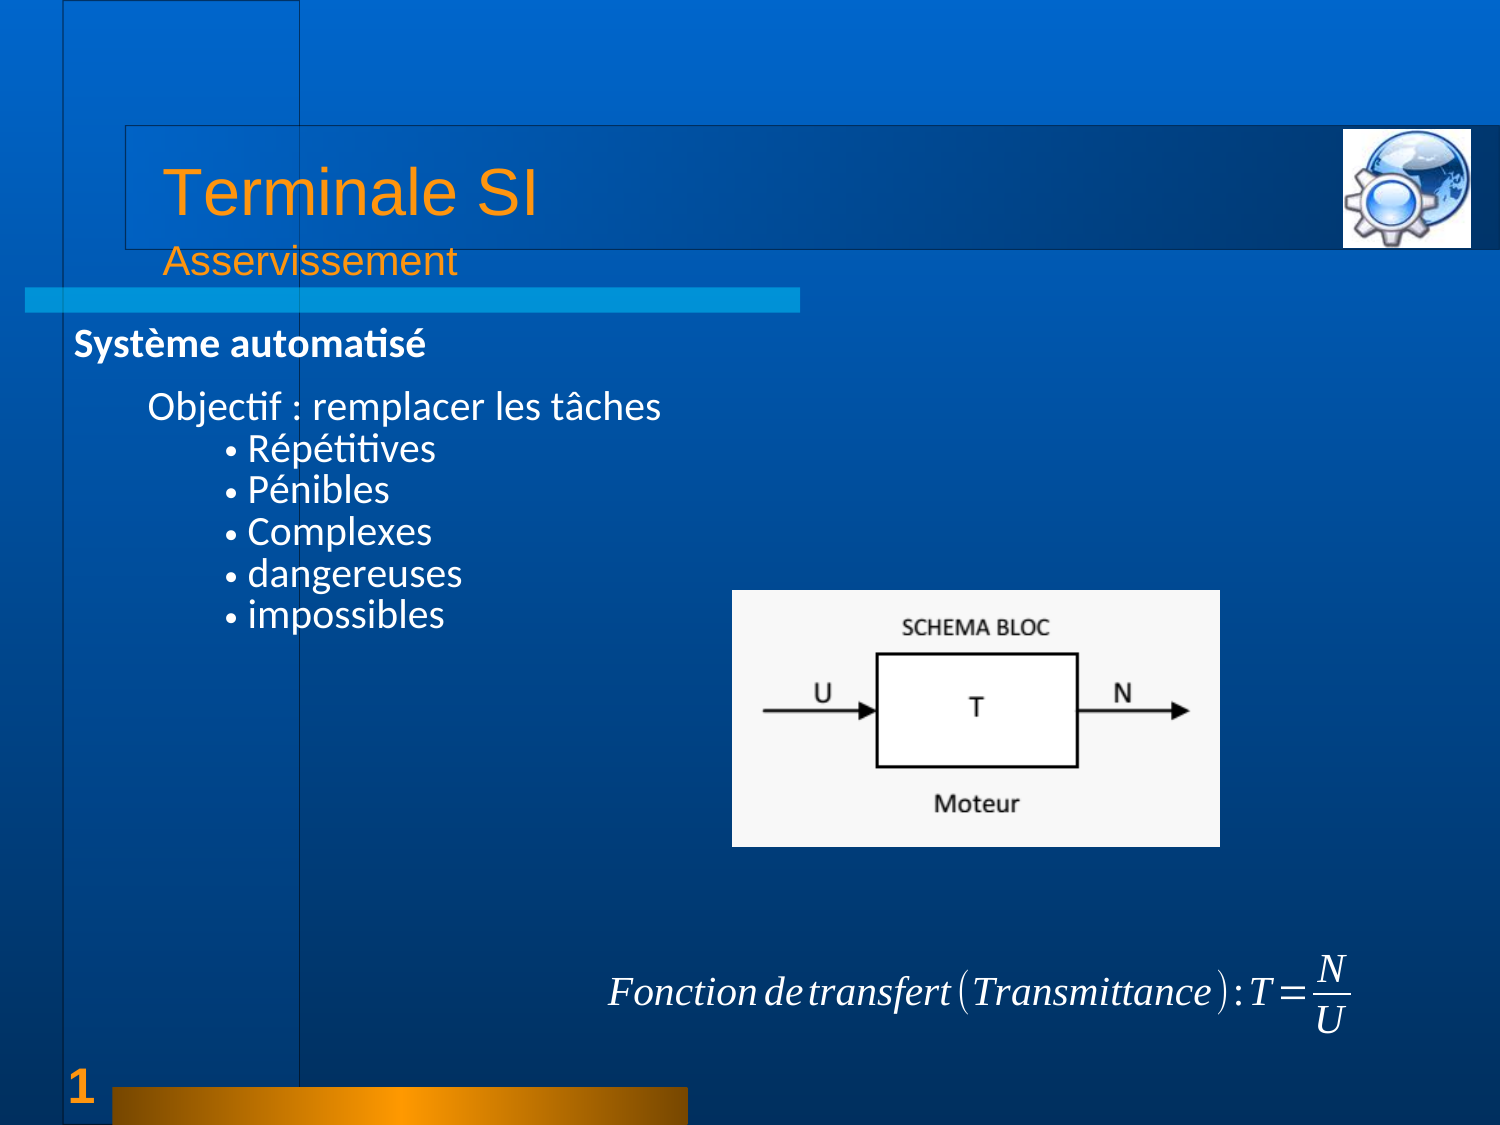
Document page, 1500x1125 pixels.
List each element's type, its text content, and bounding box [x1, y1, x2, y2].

picture [1343, 129, 1471, 248]
picture [732, 590, 1220, 847]
chart [600, 944, 1359, 1043]
text_box Système automatisé Objectif : remplacer les tâches Répétitives Pénibles Complexes dangereuses impossibles Modèle de la « boite noire » [59, 319, 1418, 921]
